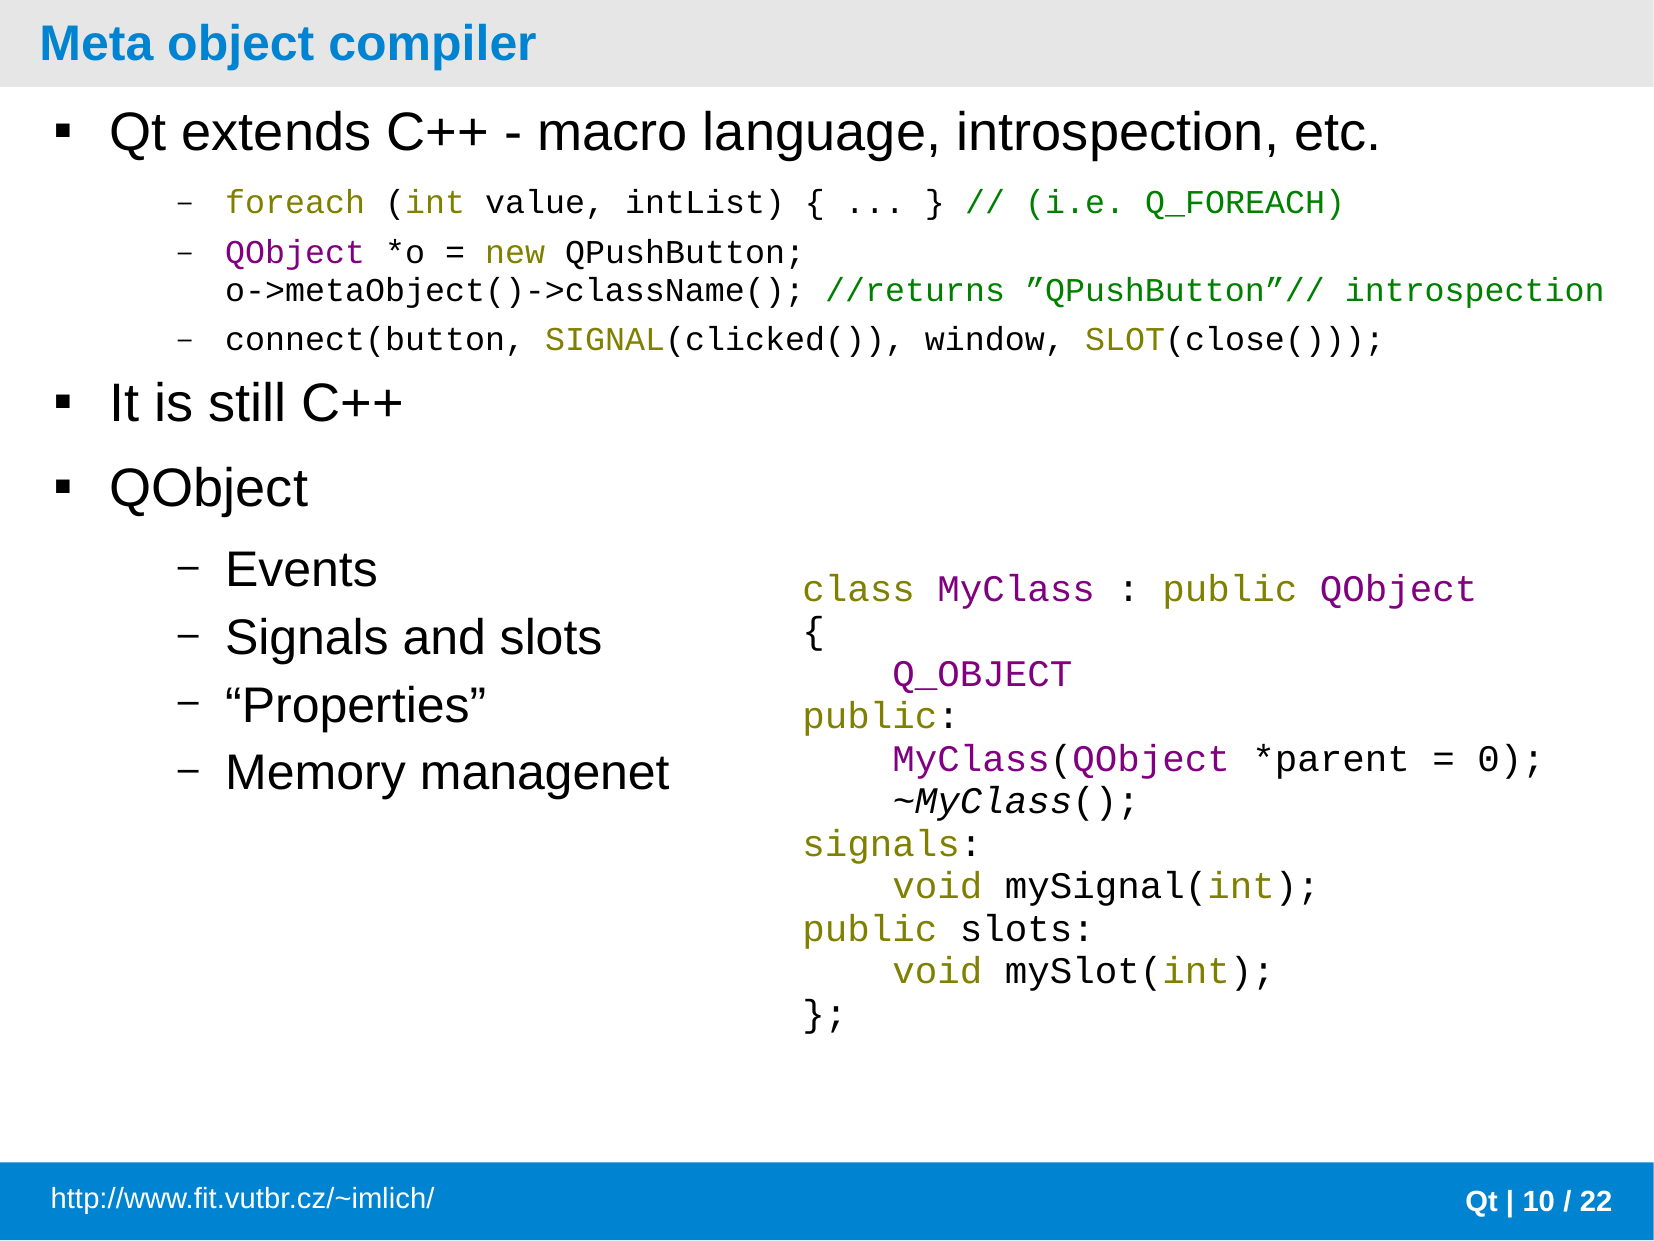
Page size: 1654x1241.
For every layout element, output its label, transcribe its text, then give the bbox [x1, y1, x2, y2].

title Meta object compiler [39, 5, 1615, 81]
list Qt extends C++ - macro language, introspection, etc. foreach (int value, intList) { ... } // (i.e. Q_FOREACH) QObject *o = new QPushButton; o->metaObject()->className(); //returns ”QPushButton”// introspection connect(button, SIGNAL(clicked()), window, SLOT(close())); It is still C++ QObject Events Signals and slots “Properties” Memory managenet [38, 101, 1616, 1126]
text_box class MyClass : public QObject { Q_OBJECT public: MyClass(QObject *parent = 0); ~MyClass(); signals: void mySignal(int); public slots: void mySlot(int); }; [787, 562, 1613, 1088]
